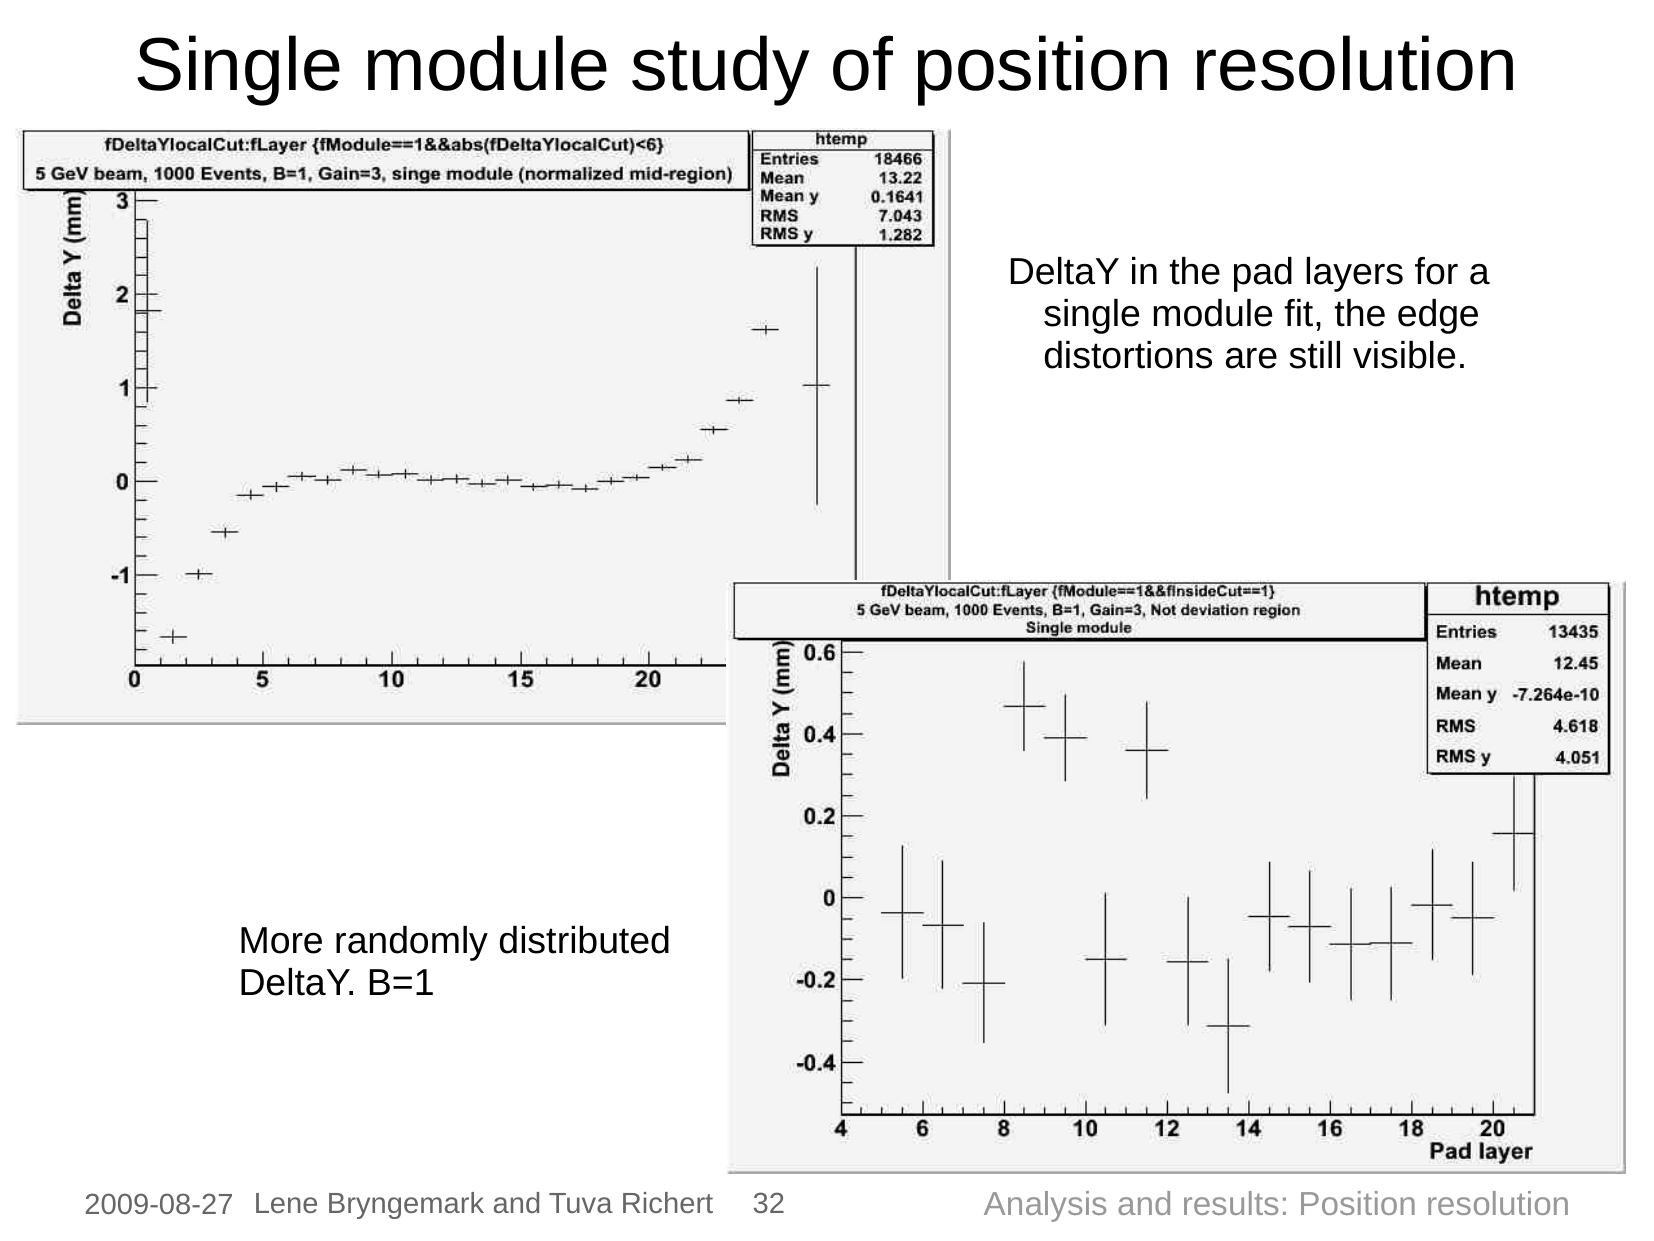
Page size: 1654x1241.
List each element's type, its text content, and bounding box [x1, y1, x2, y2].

title Analysis and results: Position resolution [83, 1177, 1572, 1232]
text_box Single module study of position resolution [39, 15, 1615, 114]
picture [15, 128, 1626, 1174]
text_box DeltaY in the pad layers for a single module fit, the edge distortions are still visible. [1007, 250, 1522, 536]
text_box More randomly distributed DeltaY. B=1 [238, 919, 796, 1004]
